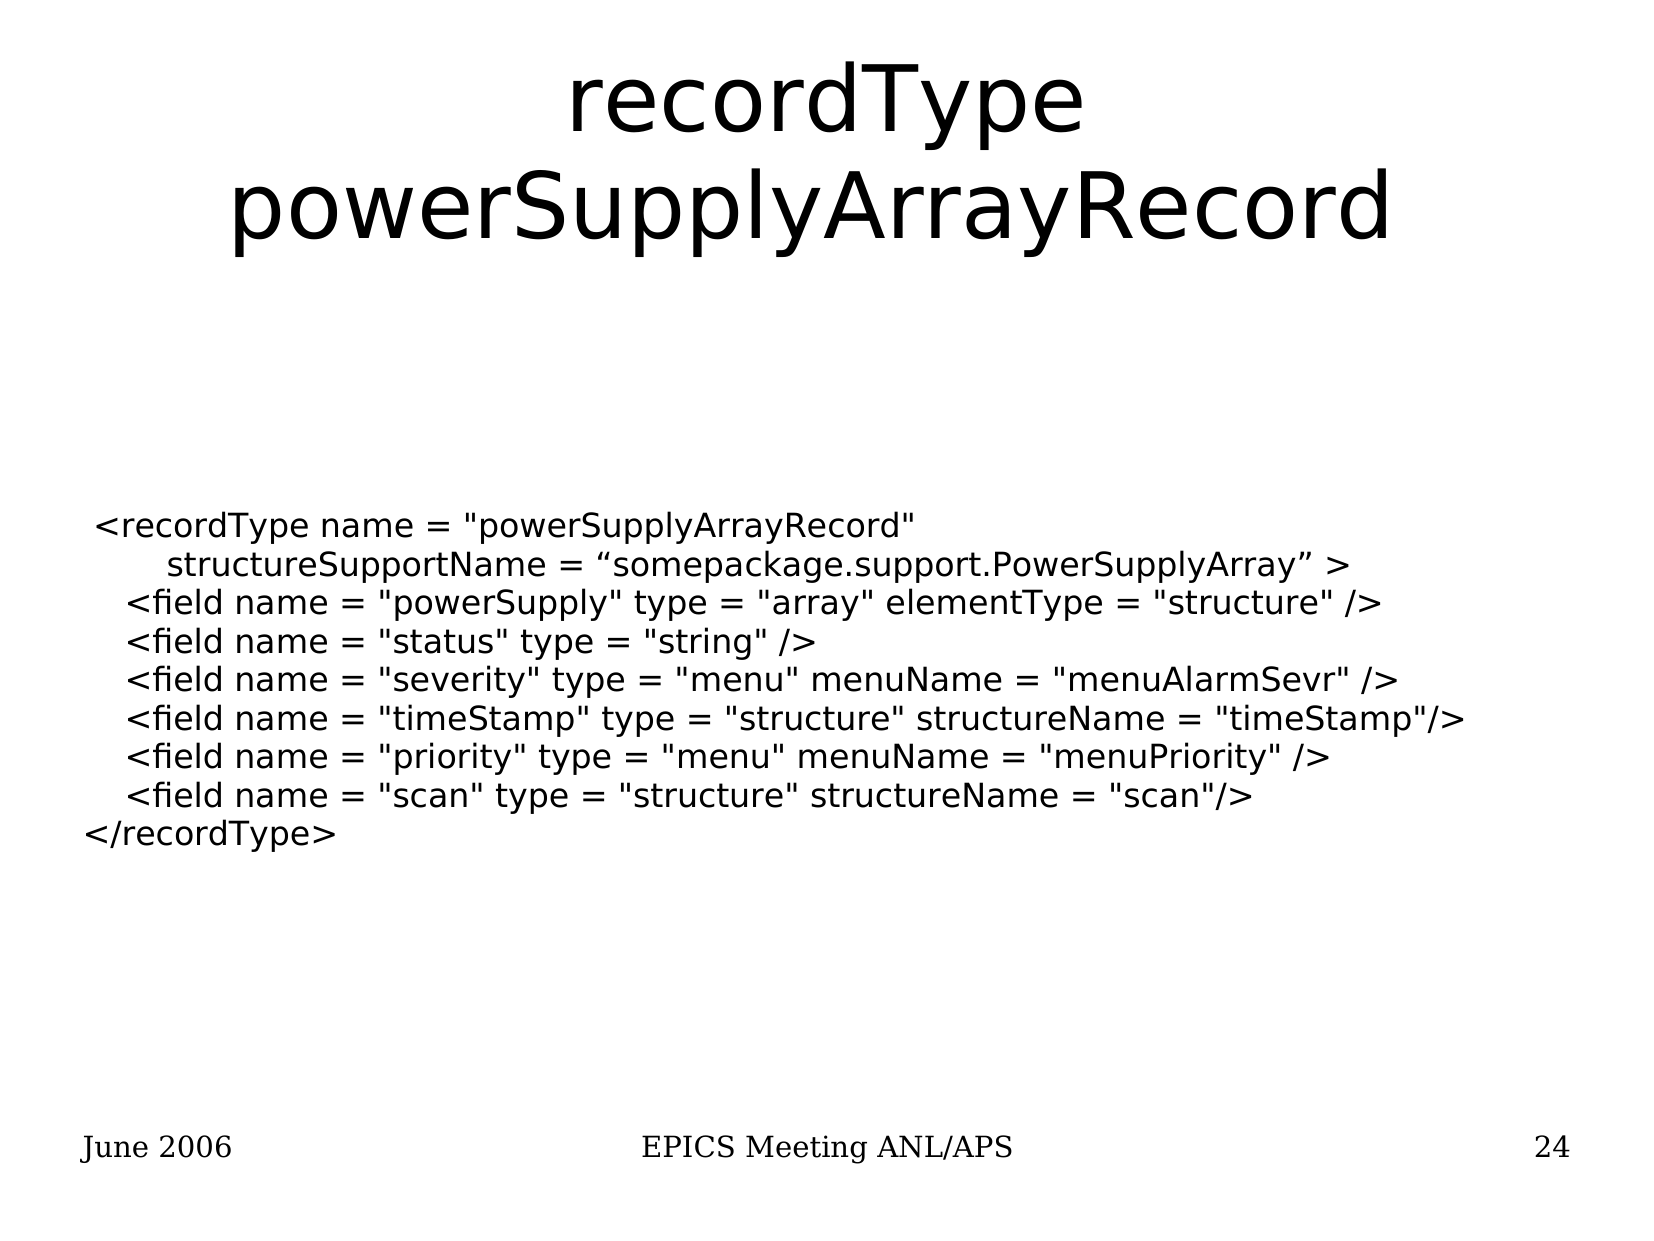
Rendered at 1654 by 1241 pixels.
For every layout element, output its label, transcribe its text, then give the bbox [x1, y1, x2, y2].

subtitle <recordType name = "powerSupplyArrayRecord" structureSupportName = “somepackage.support.PowerSupplyArray” > <field name = "powerSupply" type = "array" elementType = "structure" /> <field name = "status" type = "string" /> <field name = "severity" type = "menu" menuName = "menuAlarmSevr" /> <field name = "timeStamp" type = "structure" structureName = "timeStamp"/> <field name = "priority" type = "menu" menuName = "menuPriority" /> <field name = "scan" type = "structure" structureName = "scan"/> </recordType> [82, 297, 1571, 1102]
title recordType powerSupplyArrayRecord [82, 45, 1571, 261]
